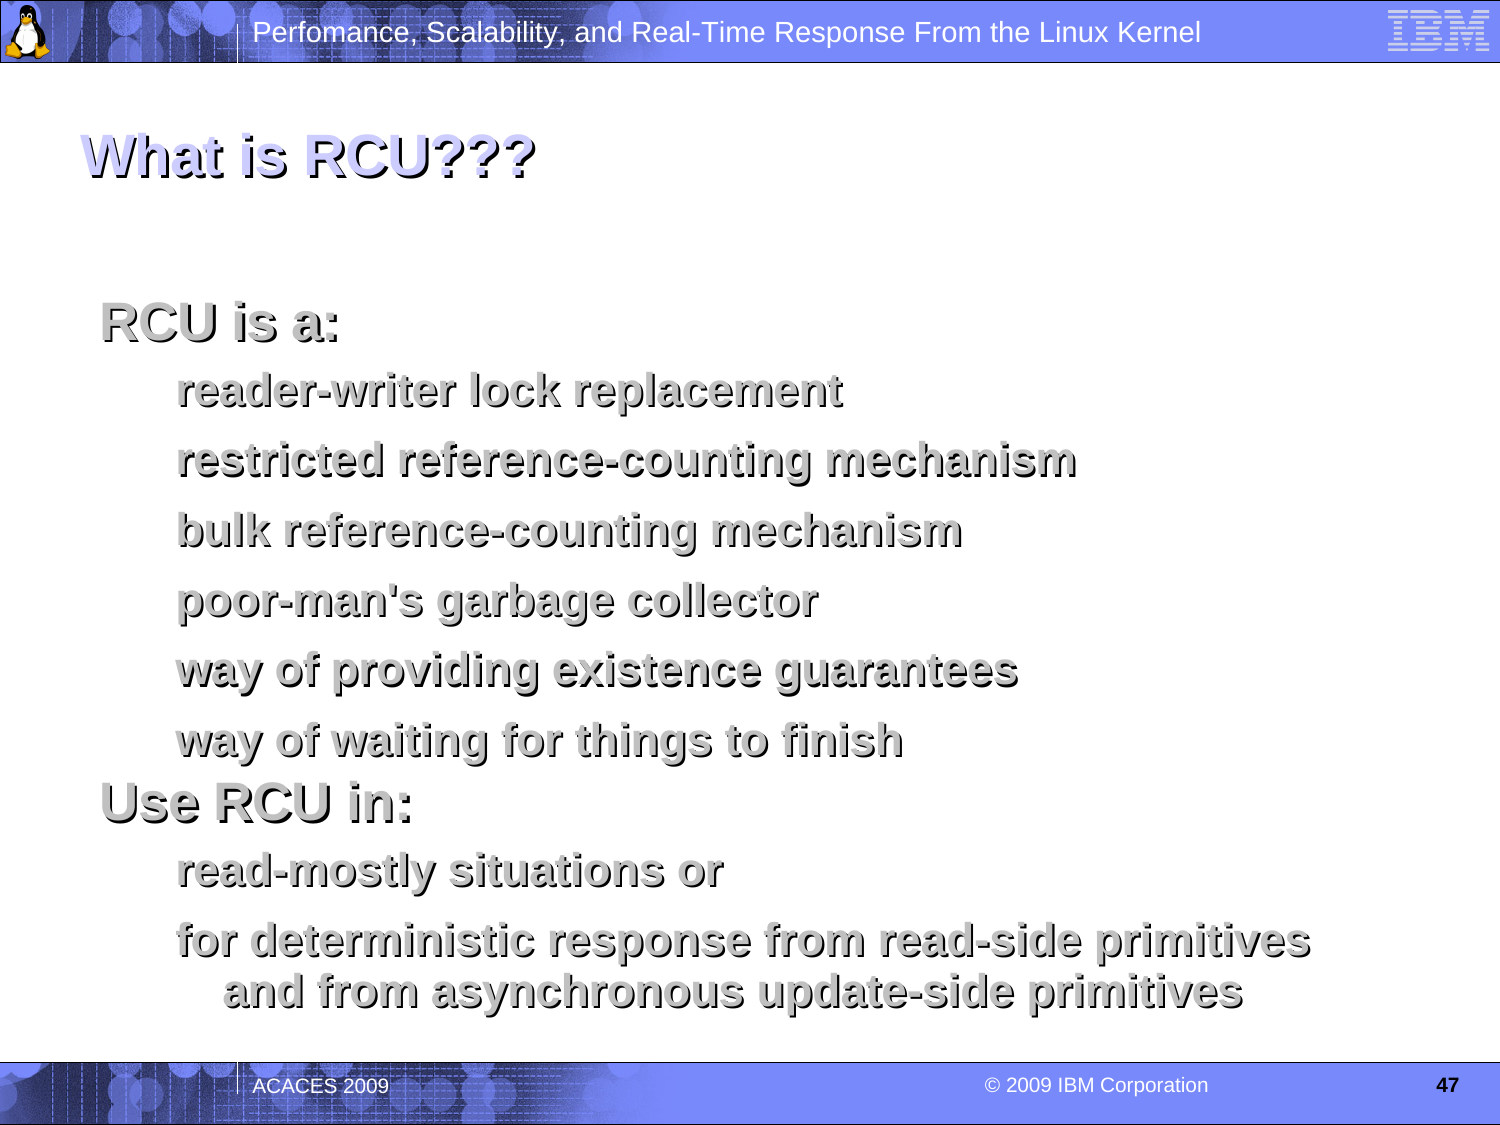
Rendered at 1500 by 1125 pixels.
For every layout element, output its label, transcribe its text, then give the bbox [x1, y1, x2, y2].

title What is RCU??? [79, 116, 1433, 199]
picture [1, 1, 1500, 62]
list RCU is a: reader-writer lock replacement restricted reference-counting mechanism bulk reference-counting mechanism poor-man's garbage collector way of providing existence guarantees way of waiting for things to finish Use RCU in: read-mostly situations or for deterministic response from read-side primitives and from asynchronous update-side primitives [99, 291, 1389, 1022]
picture [0, 1063, 1500, 1124]
